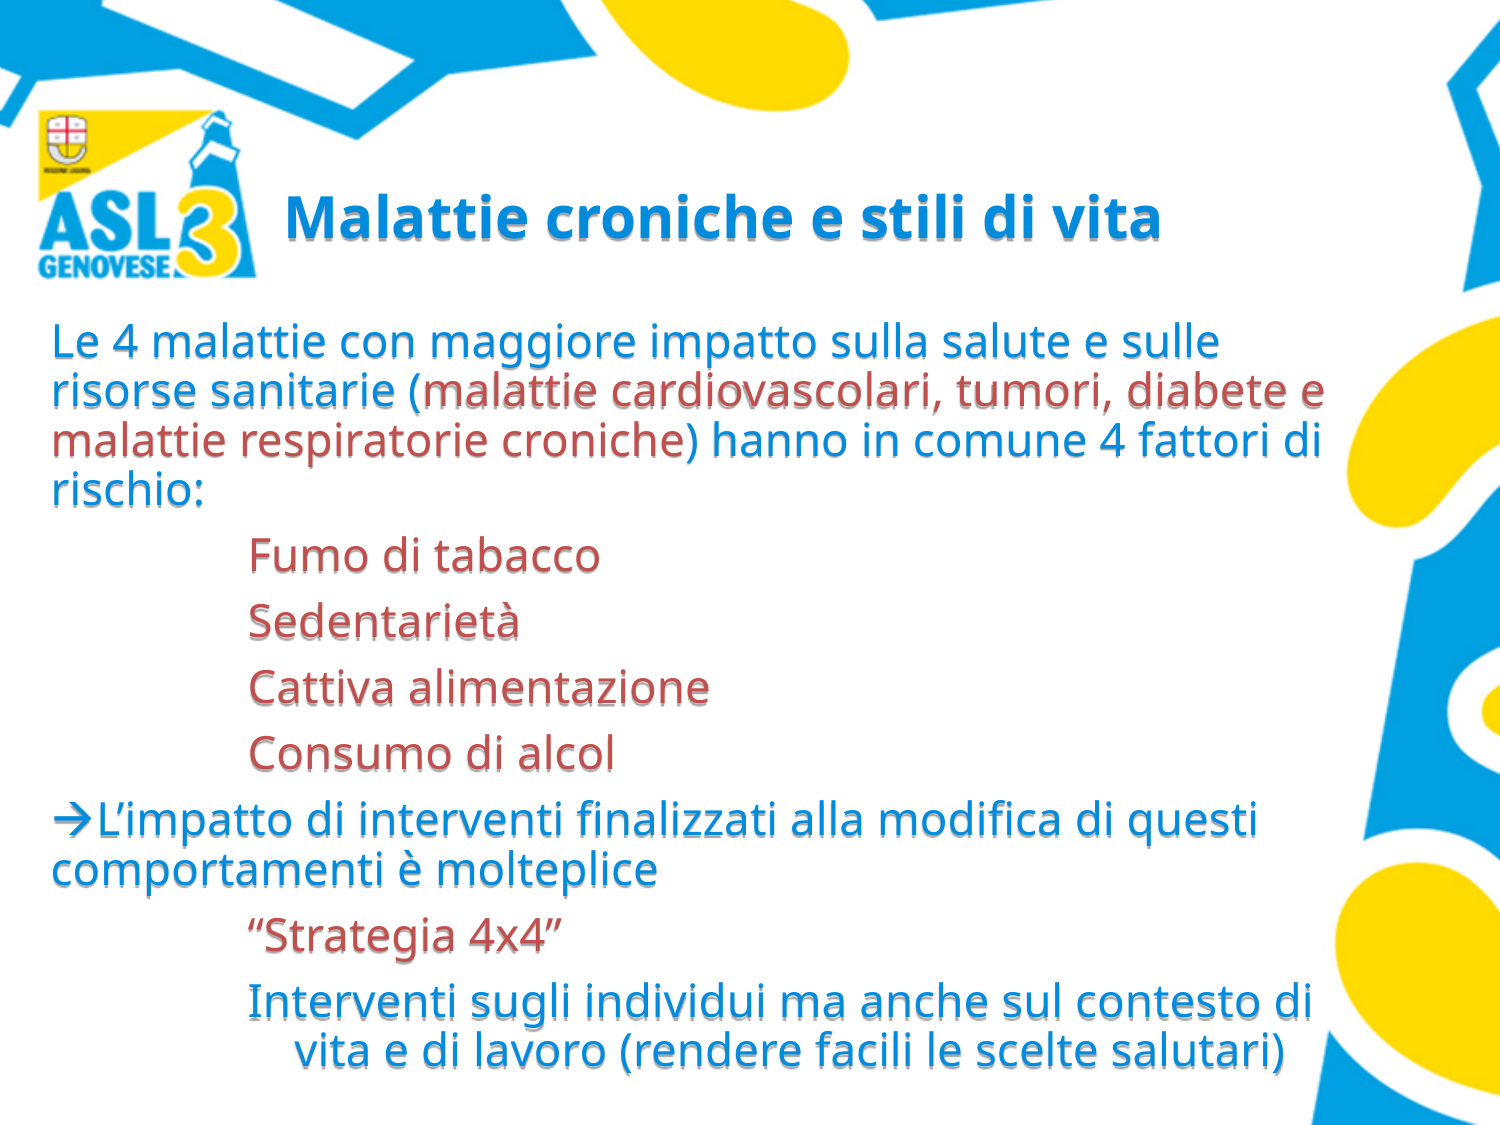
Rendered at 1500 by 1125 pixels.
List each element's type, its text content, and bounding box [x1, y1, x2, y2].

list Le 4 malattie con maggiore impatto sulla salute e sulle risorse sanitarie (malattie cardiovascolari, tumori, diabete e malattie respiratorie croniche) hanno in comune 4 fattori di rischio: Fumo di tabacco Sedentarietà Cattiva alimentazione Consumo di alcol L’impatto di interventi finalizzati alla modifica di questi comportamenti è molteplice “Strategia 4x4” Interventi sugli individui ma anche sul contesto di vita e di lavoro (rendere facili le scelte salutari) [35, 310, 1374, 1091]
title Malattie croniche e stili di vita [268, 157, 1331, 274]
